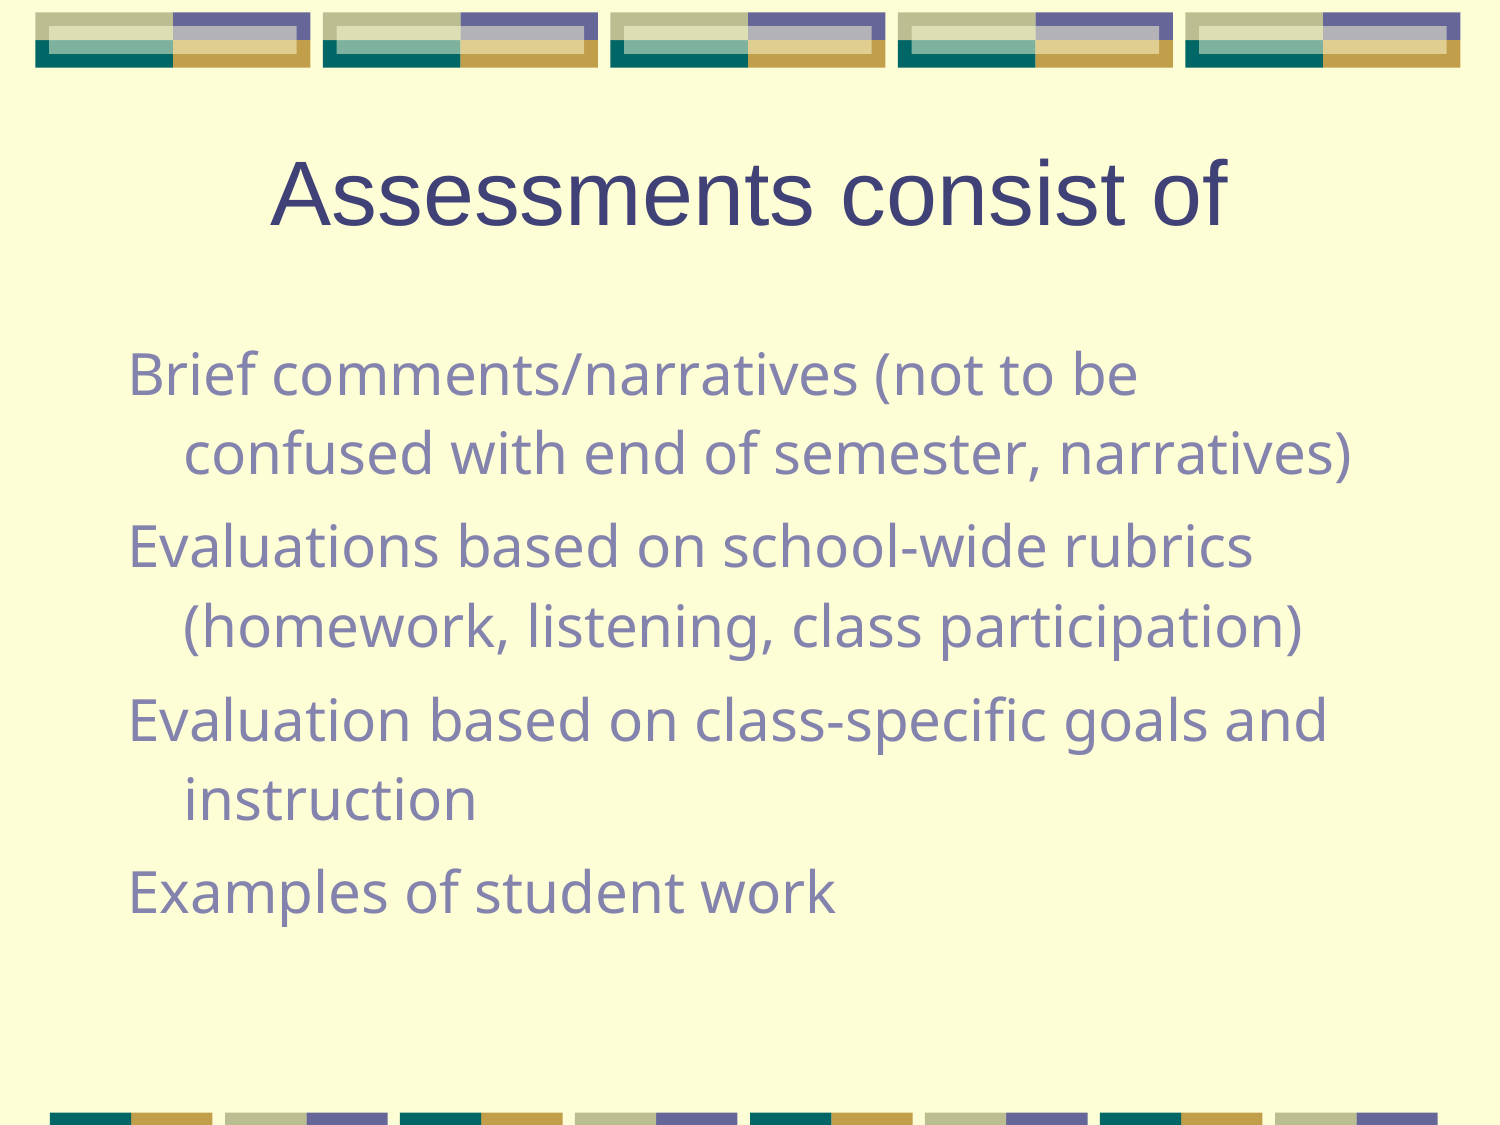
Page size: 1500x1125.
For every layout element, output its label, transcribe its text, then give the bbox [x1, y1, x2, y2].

title Assessments consist of [112, 131, 1388, 257]
list Brief comments/narratives (not to be confused with end of semester, narratives) Evaluations based on school-wide rubrics (homework, listening, class participation) Evaluation based on class-specific goals and instruction Examples of student work [112, 324, 1388, 1001]
